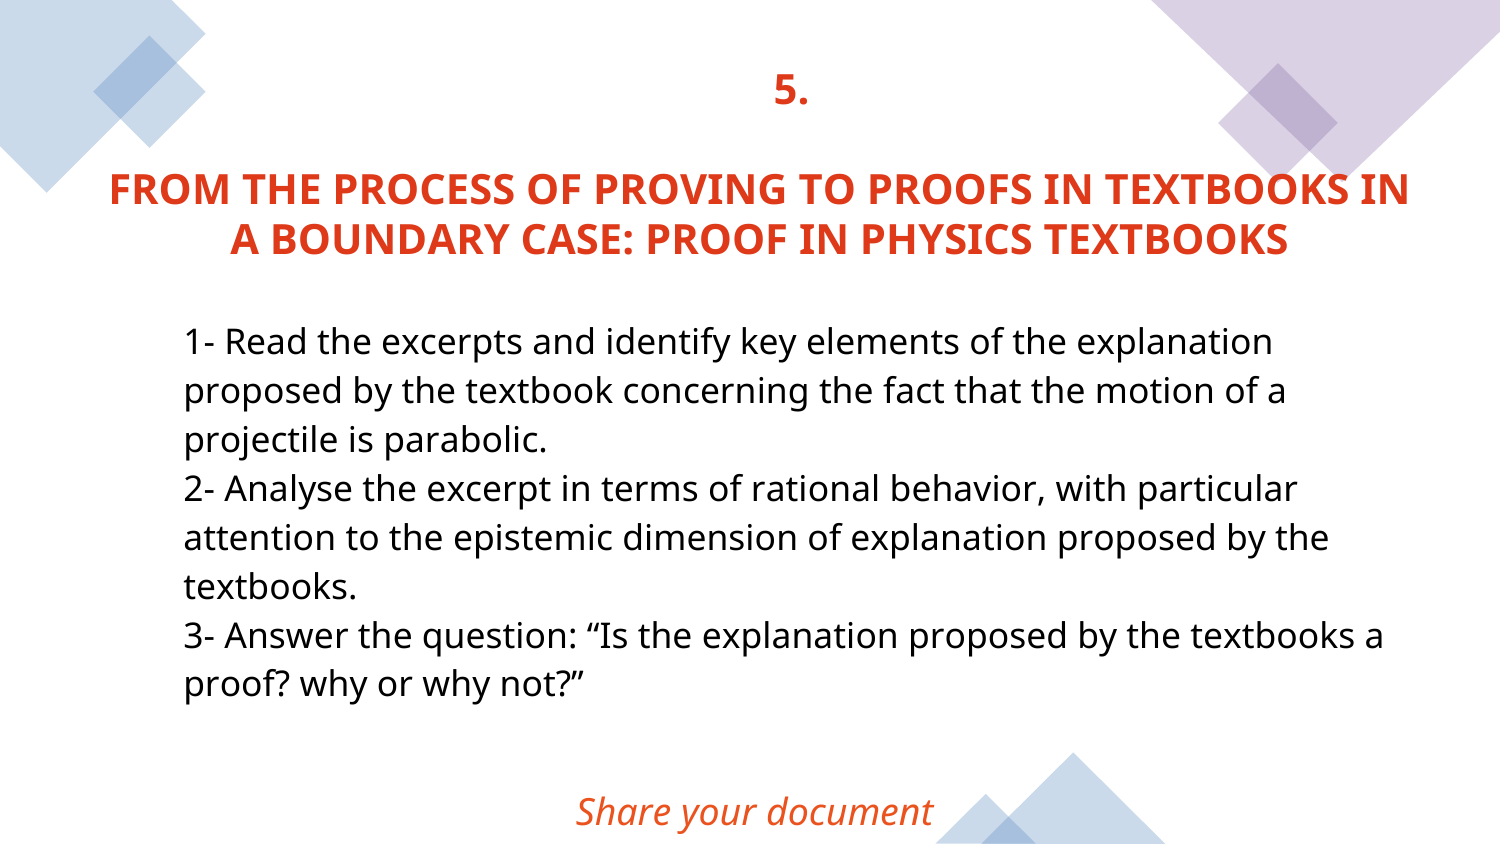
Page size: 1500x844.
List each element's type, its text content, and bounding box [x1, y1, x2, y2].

text_box 5. FROM THE PROCESS OF PROVING TO PROOFS IN TEXTBOOKS IN A BOUNDARY CASE: PROOF IN PHYSICS TEXTBOOKS 1- Read the excerpts and identify key elements of the explanation proposed by the textbook concerning the fact that the motion of a projectile is parabolic. 2- Analyse the excerpt in terms of rational behavior, with particular attention to the epistemic dimension of explanation proposed by the textbooks. 3- Answer the question: “Is the explanation proposed by the textbooks a proof? why or why not?” Share your document [93, 47, 1458, 844]
text_box [0, 0, 1500, 844]
